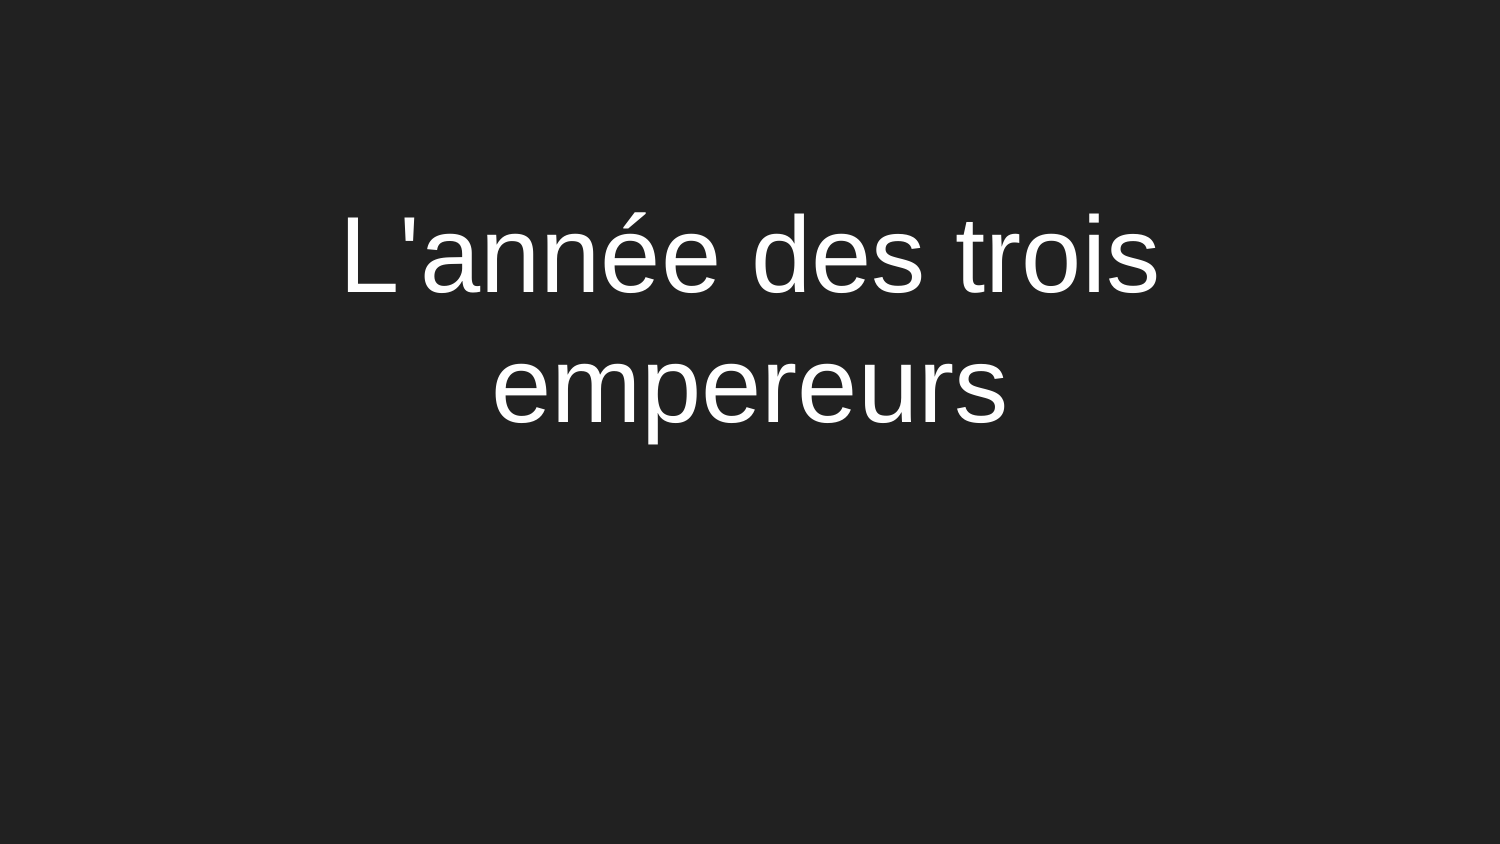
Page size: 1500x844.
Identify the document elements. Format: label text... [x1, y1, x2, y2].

title L'année des trois empereurs [51, 122, 1449, 459]
